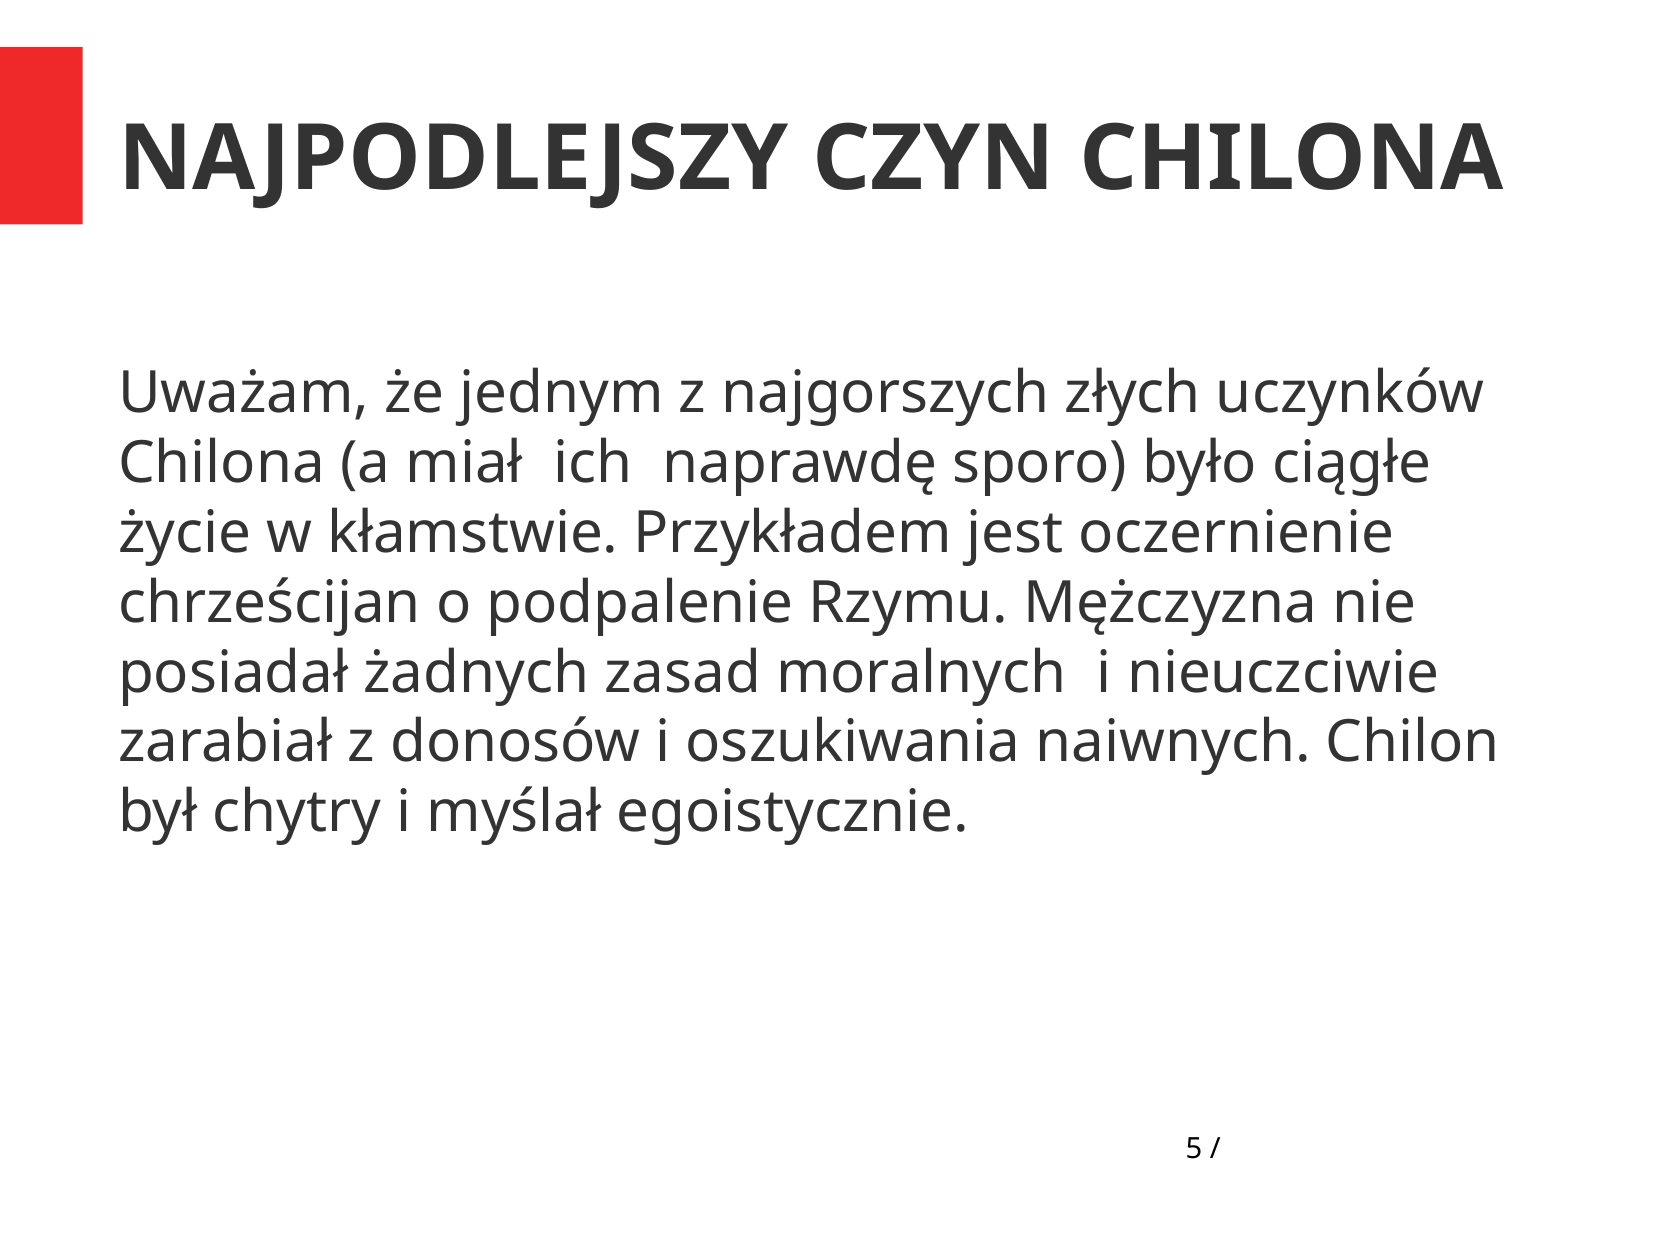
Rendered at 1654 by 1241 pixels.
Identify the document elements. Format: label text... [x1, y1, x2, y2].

text_box / [1185, 1129, 1571, 1216]
list Uważam, że jednym z najgorszych złych uczynków Chilona (a miał ich naprawdę sporo) było ciągłe życie w kłamstwie. Przykładem jest oczernienie chrześcijan o podpalenie Rzymu. Mężczyzna nie posiadał żadnych zasad moralnych i nieuczciwie zarabiał z donosów i oszukiwania naiwnych. Chilon był chytry i myślał egoistycznie. [118, 354, 1536, 1074]
title NAJPODLEJSZY CZYN CHILONA [118, 49, 1571, 257]
